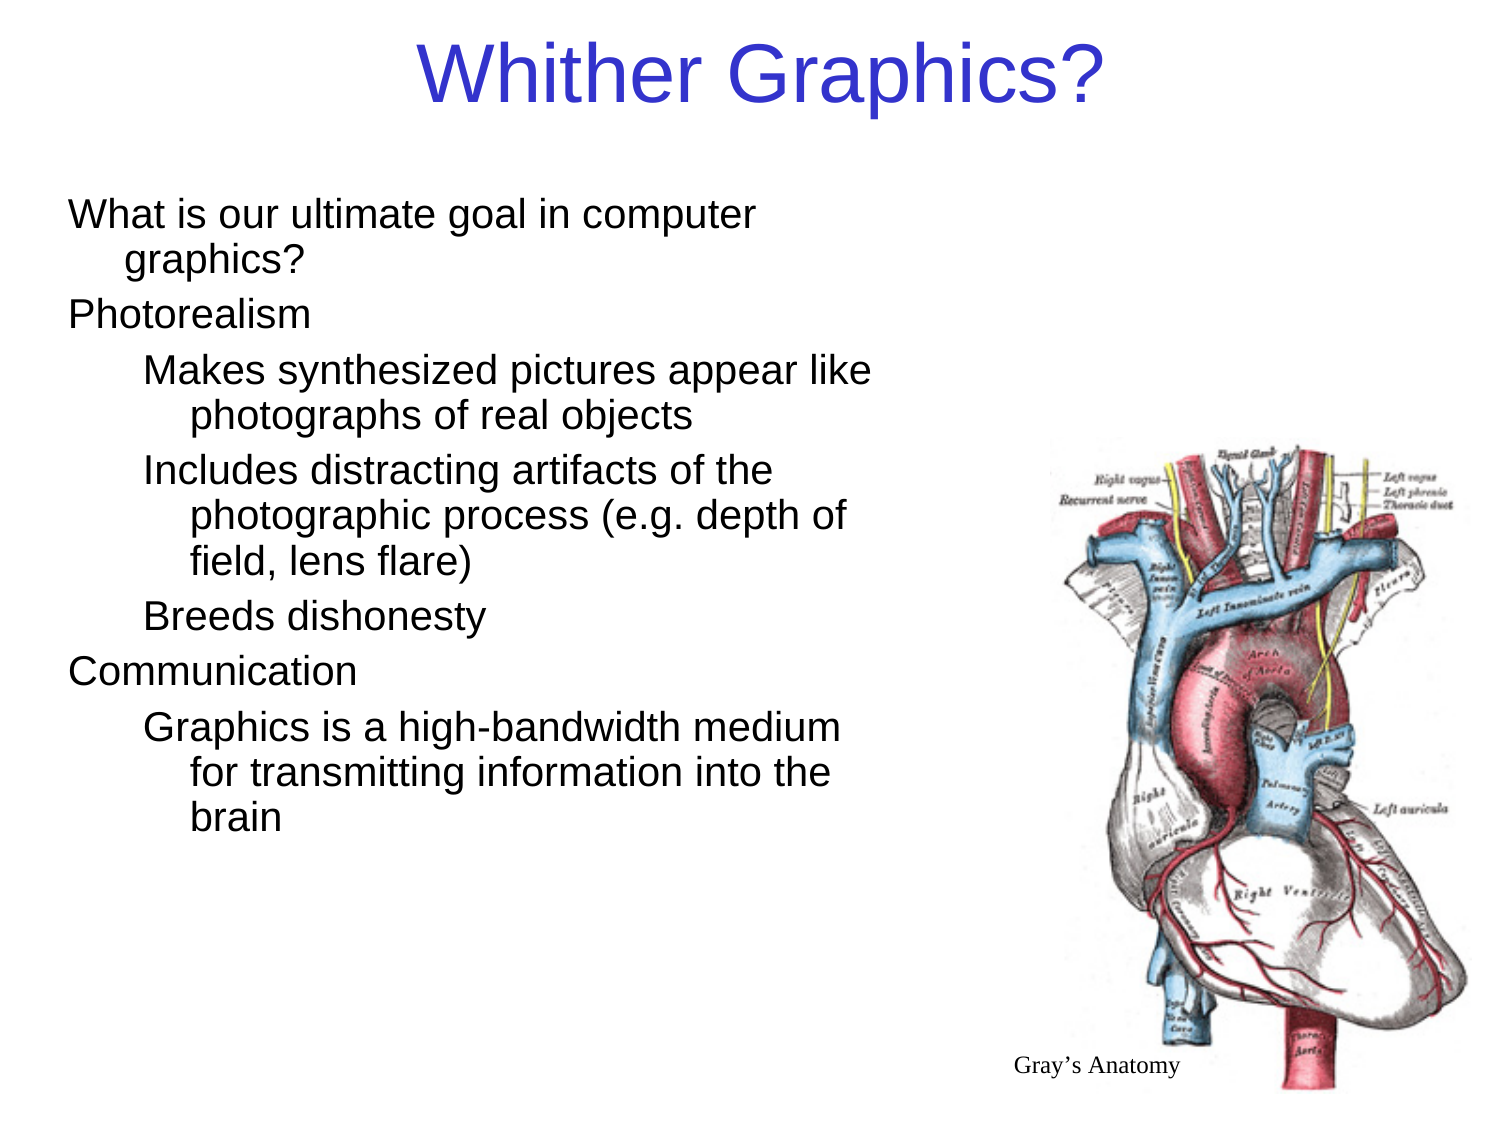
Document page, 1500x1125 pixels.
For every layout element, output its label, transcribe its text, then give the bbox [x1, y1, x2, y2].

picture [1050, 437, 1472, 1094]
title Whither Graphics? [123, 0, 1399, 138]
list What is our ultimate goal in computer graphics? Photorealism Makes synthesized pictures appear like photographs of real objects Includes distracting artifacts of the photographic process (e.g. depth of field, lens flare) Breeds dishonesty Communication Graphics is a high-bandwidth medium for transmitting information into the brain [53, 184, 904, 1071]
text_box Gray’s Anatomy [999, 1037, 1196, 1086]
